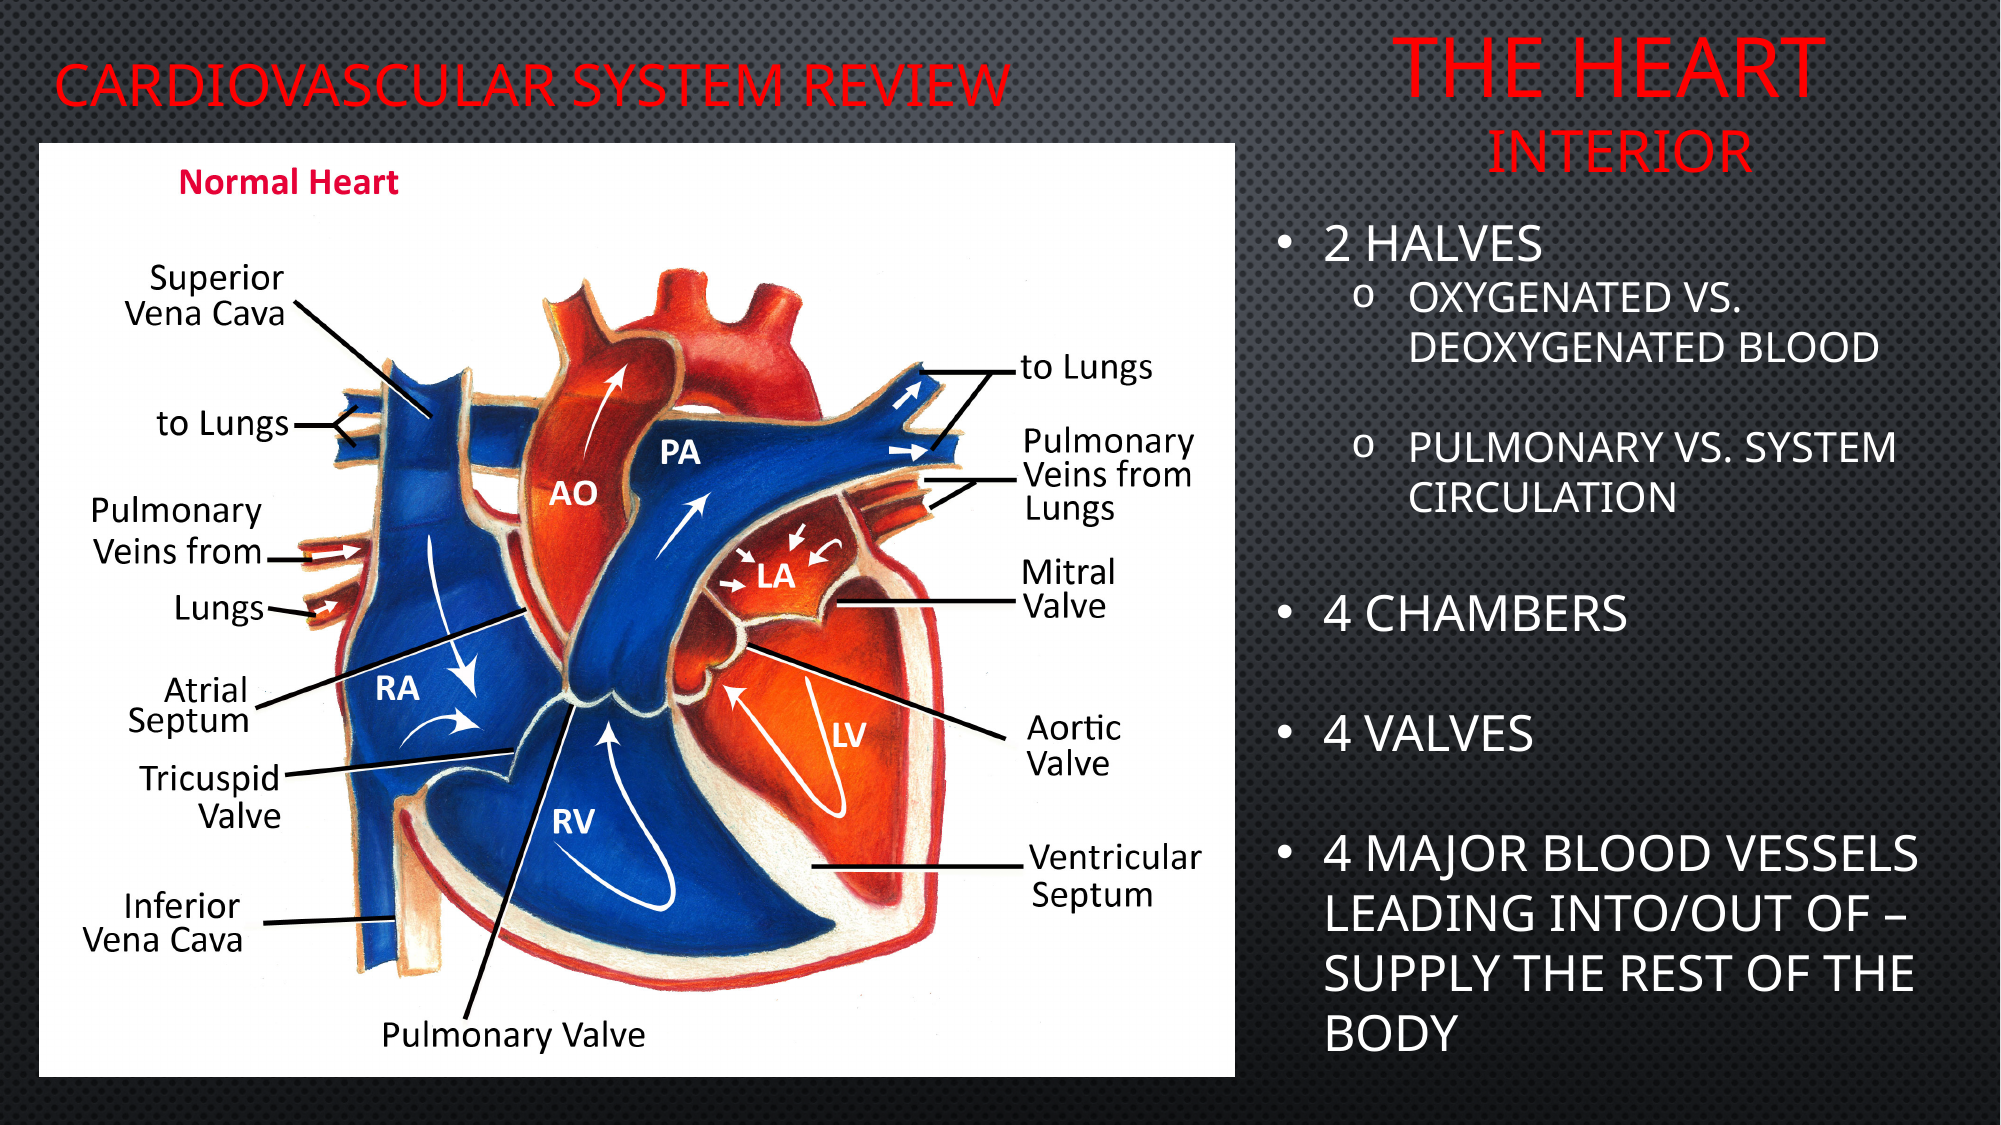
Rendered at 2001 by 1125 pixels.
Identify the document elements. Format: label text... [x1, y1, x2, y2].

text_box Cardiovascular system review [39, 36, 1065, 143]
text_box THE HEART INTERIOR [1341, 6, 1900, 192]
text_box 2 HALVES OXYGENATED VS. DEOXYGENATED BLOOD PULMONARY VS. SYSTEM CIRCULATION 4 CHAMBERS 4 VALVES 4 MAJOR BLOOD VESSELS LEADING INTO/OUT OF – SUPPLY THE REST OF THE BODY [1261, 203, 1980, 1069]
picture [0, 0, 2001, 1125]
